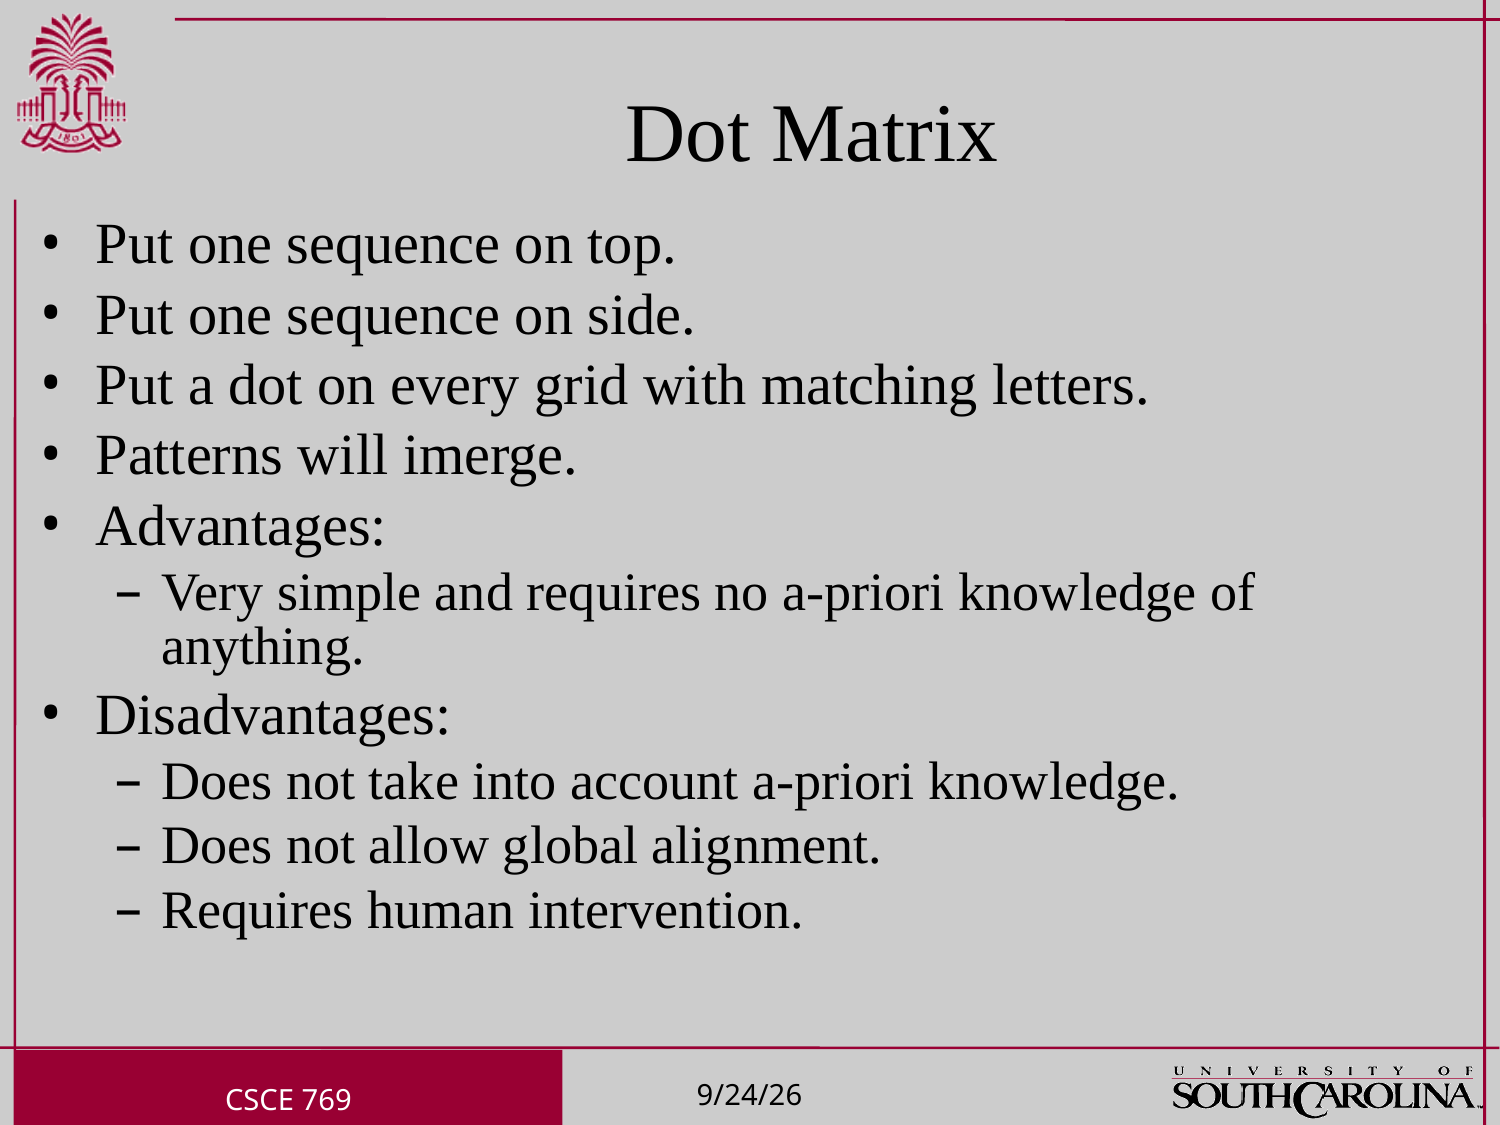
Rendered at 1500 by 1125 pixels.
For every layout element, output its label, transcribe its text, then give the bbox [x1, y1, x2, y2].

picture [12, 12, 131, 155]
picture [1162, 1050, 1483, 1125]
list Put one sequence on top. Put one sequence on side. Put a dot on every grid with matching letters. Patterns will imerge. Advantages: Very simple and requires no a-priori knowledge of anything. Disadvantages: Does not take into account a-priori knowledge. Does not allow global alignment. Requires human intervention. [24, 200, 1476, 1028]
title Dot Matrix [174, 9, 1450, 188]
